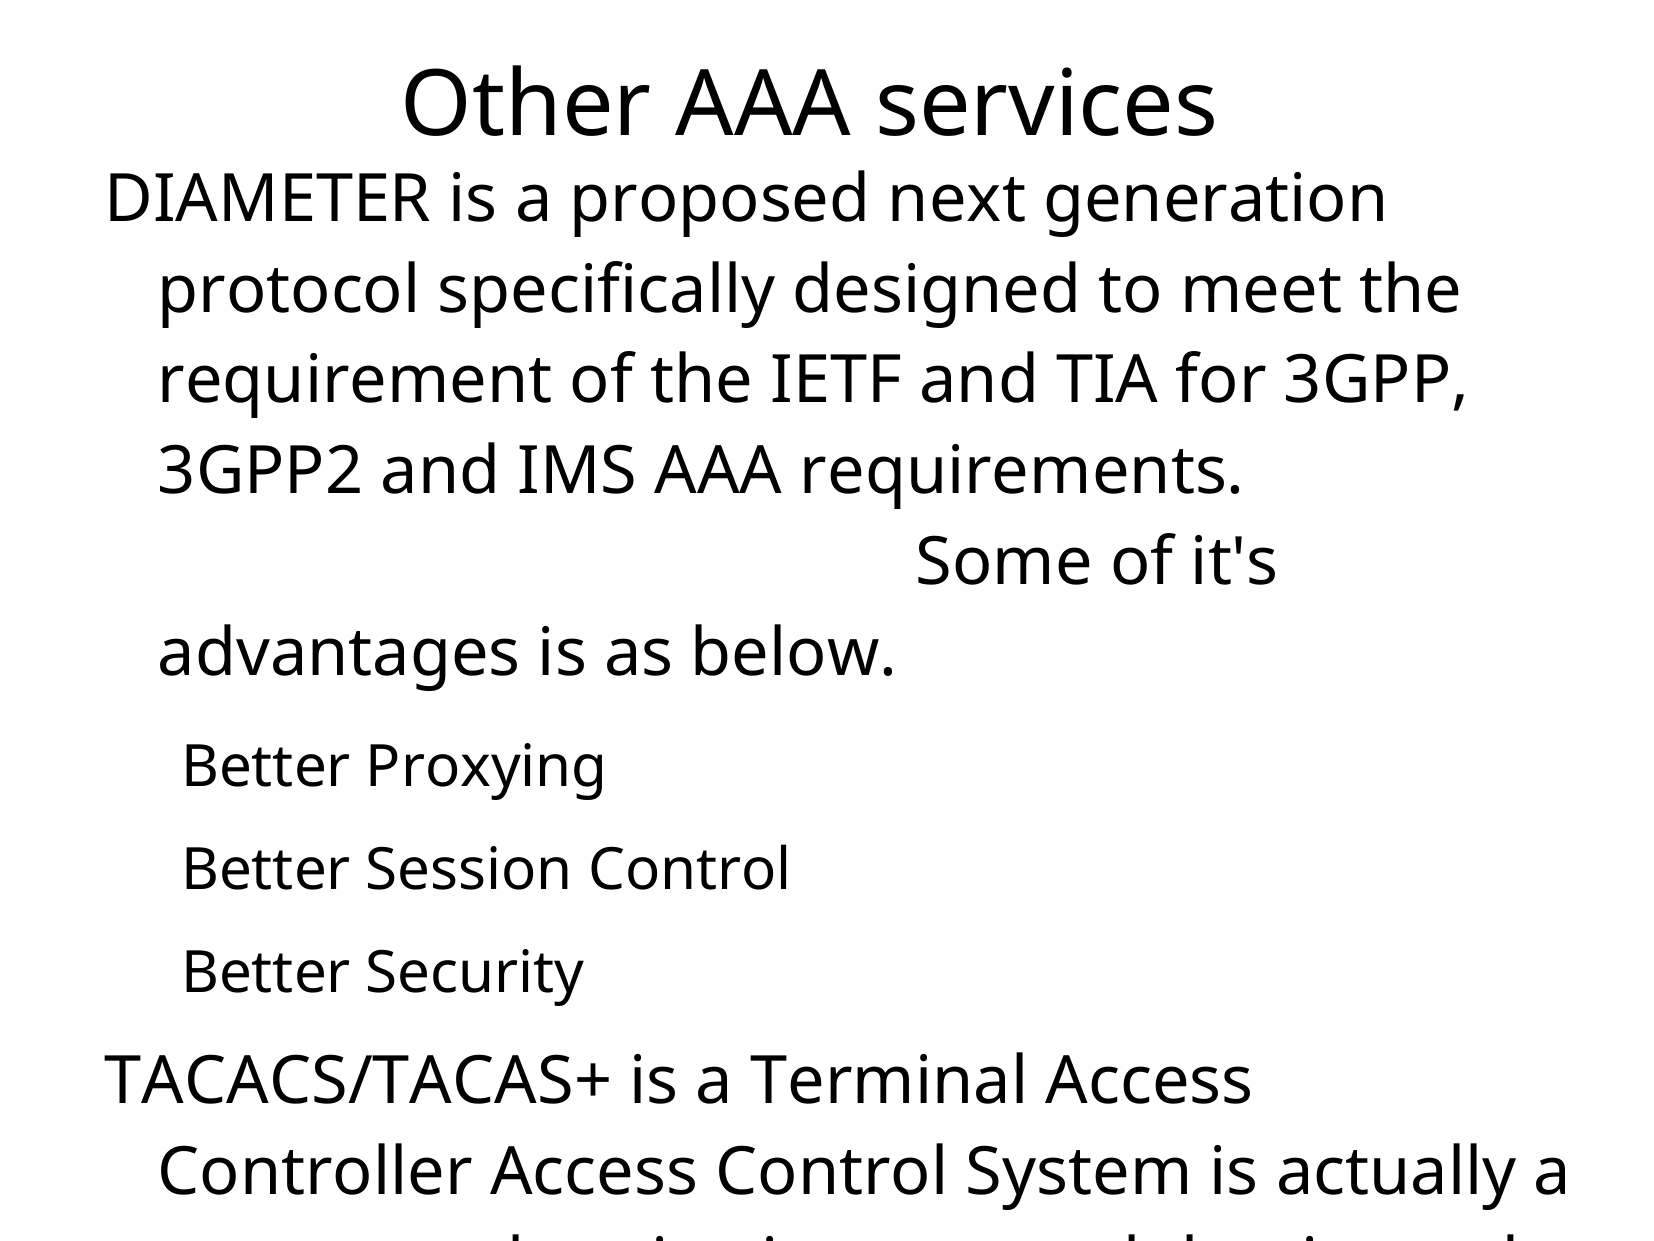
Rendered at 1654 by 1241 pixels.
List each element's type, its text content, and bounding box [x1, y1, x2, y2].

list DIAMETER is a proposed next generation protocol specifically designed to meet the requirement of the IETF and TIA for 3GPP, 3GPP2 and IMS AAA requirements. Some of it's advantages is as below. Better Proxying Better Session Control Better Security TACACS/TACAS+ is a Terminal Access Controller Access Control System is actually a remote authentication protocol that is used to communicate with an authentication server commonly used in unix networks. [86, 150, 1576, 1188]
title Other AAA services [82, 48, 1538, 151]
